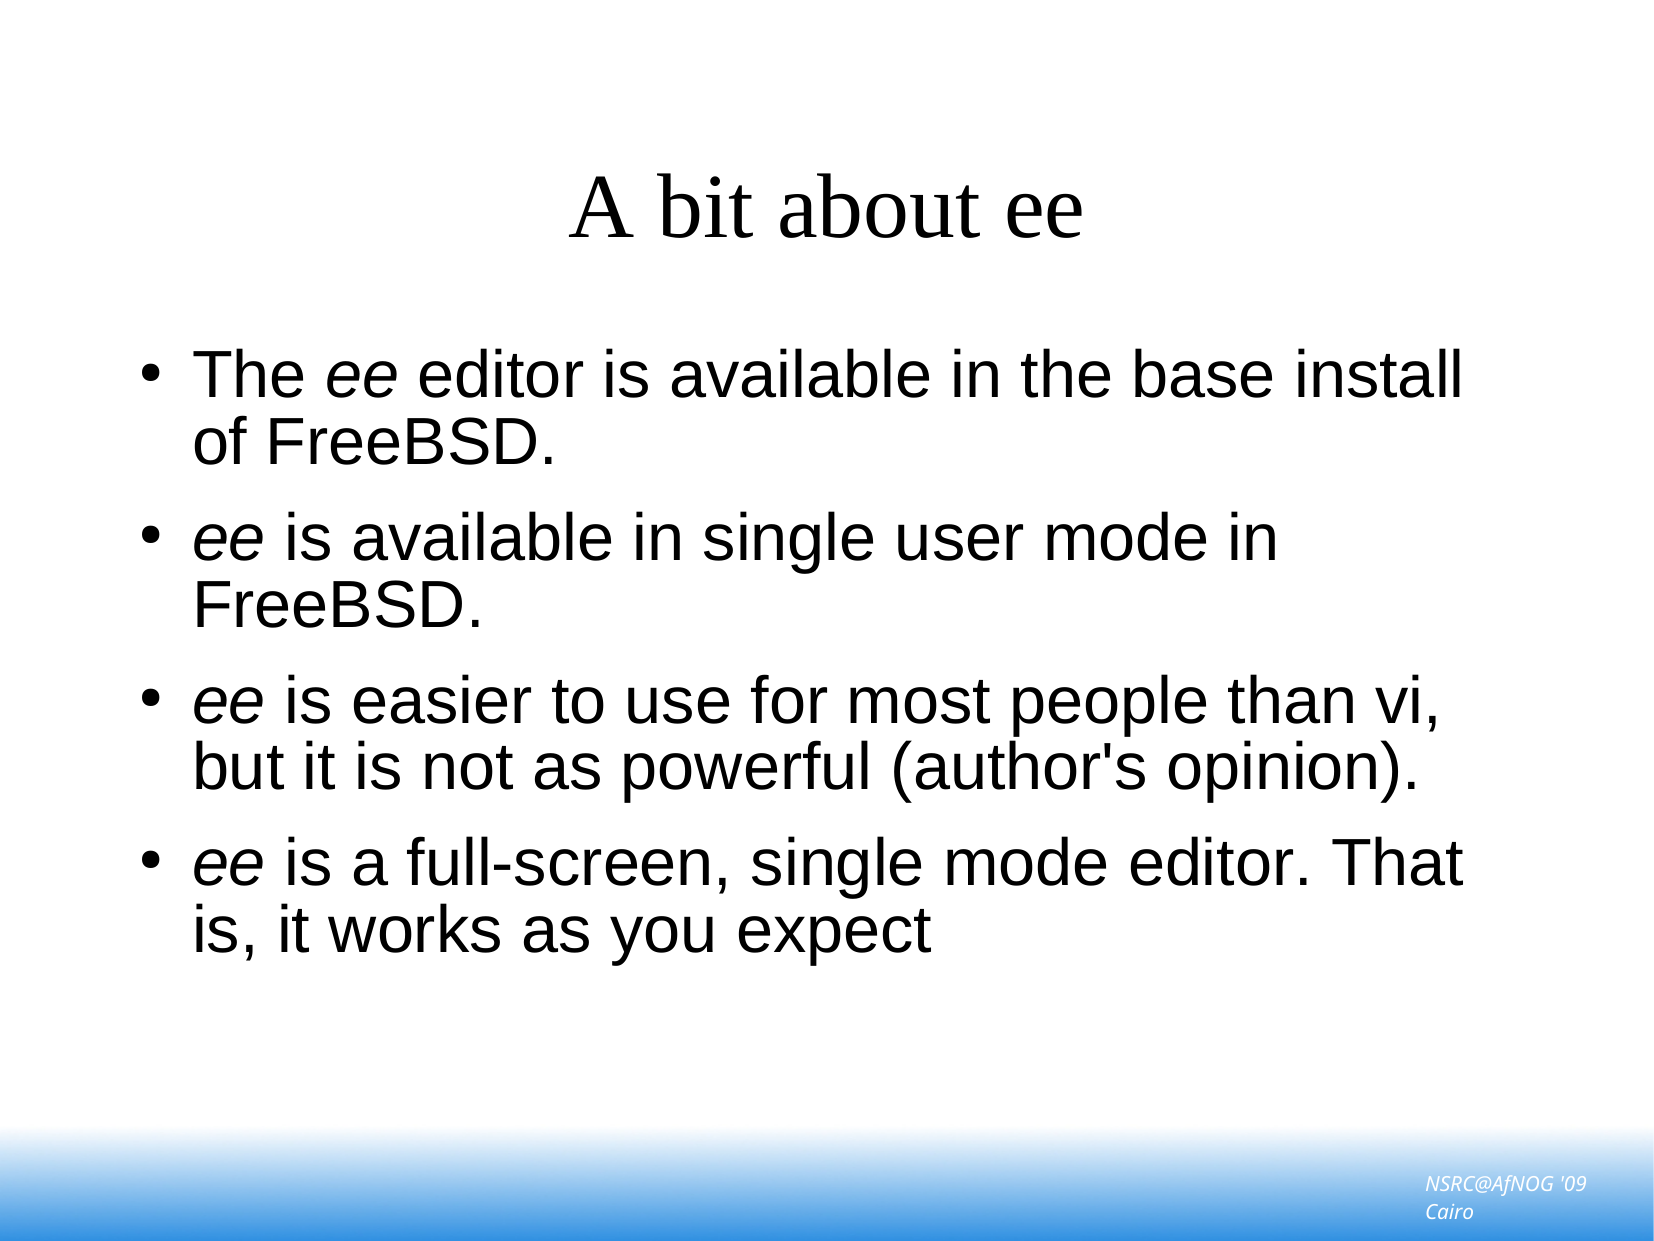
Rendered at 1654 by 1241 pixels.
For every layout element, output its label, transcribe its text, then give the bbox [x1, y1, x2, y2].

title A bit about ee [121, 102, 1534, 311]
picture [0, 1124, 1654, 1241]
list The ee editor is available in the base install of FreeBSD. ee is available in single user mode in FreeBSD. ee is easier to use for most people than vi, but it is not as powerful (author's opinion). ee is a full-screen, single mode editor. That is, it works as you expect [121, 344, 1534, 1135]
